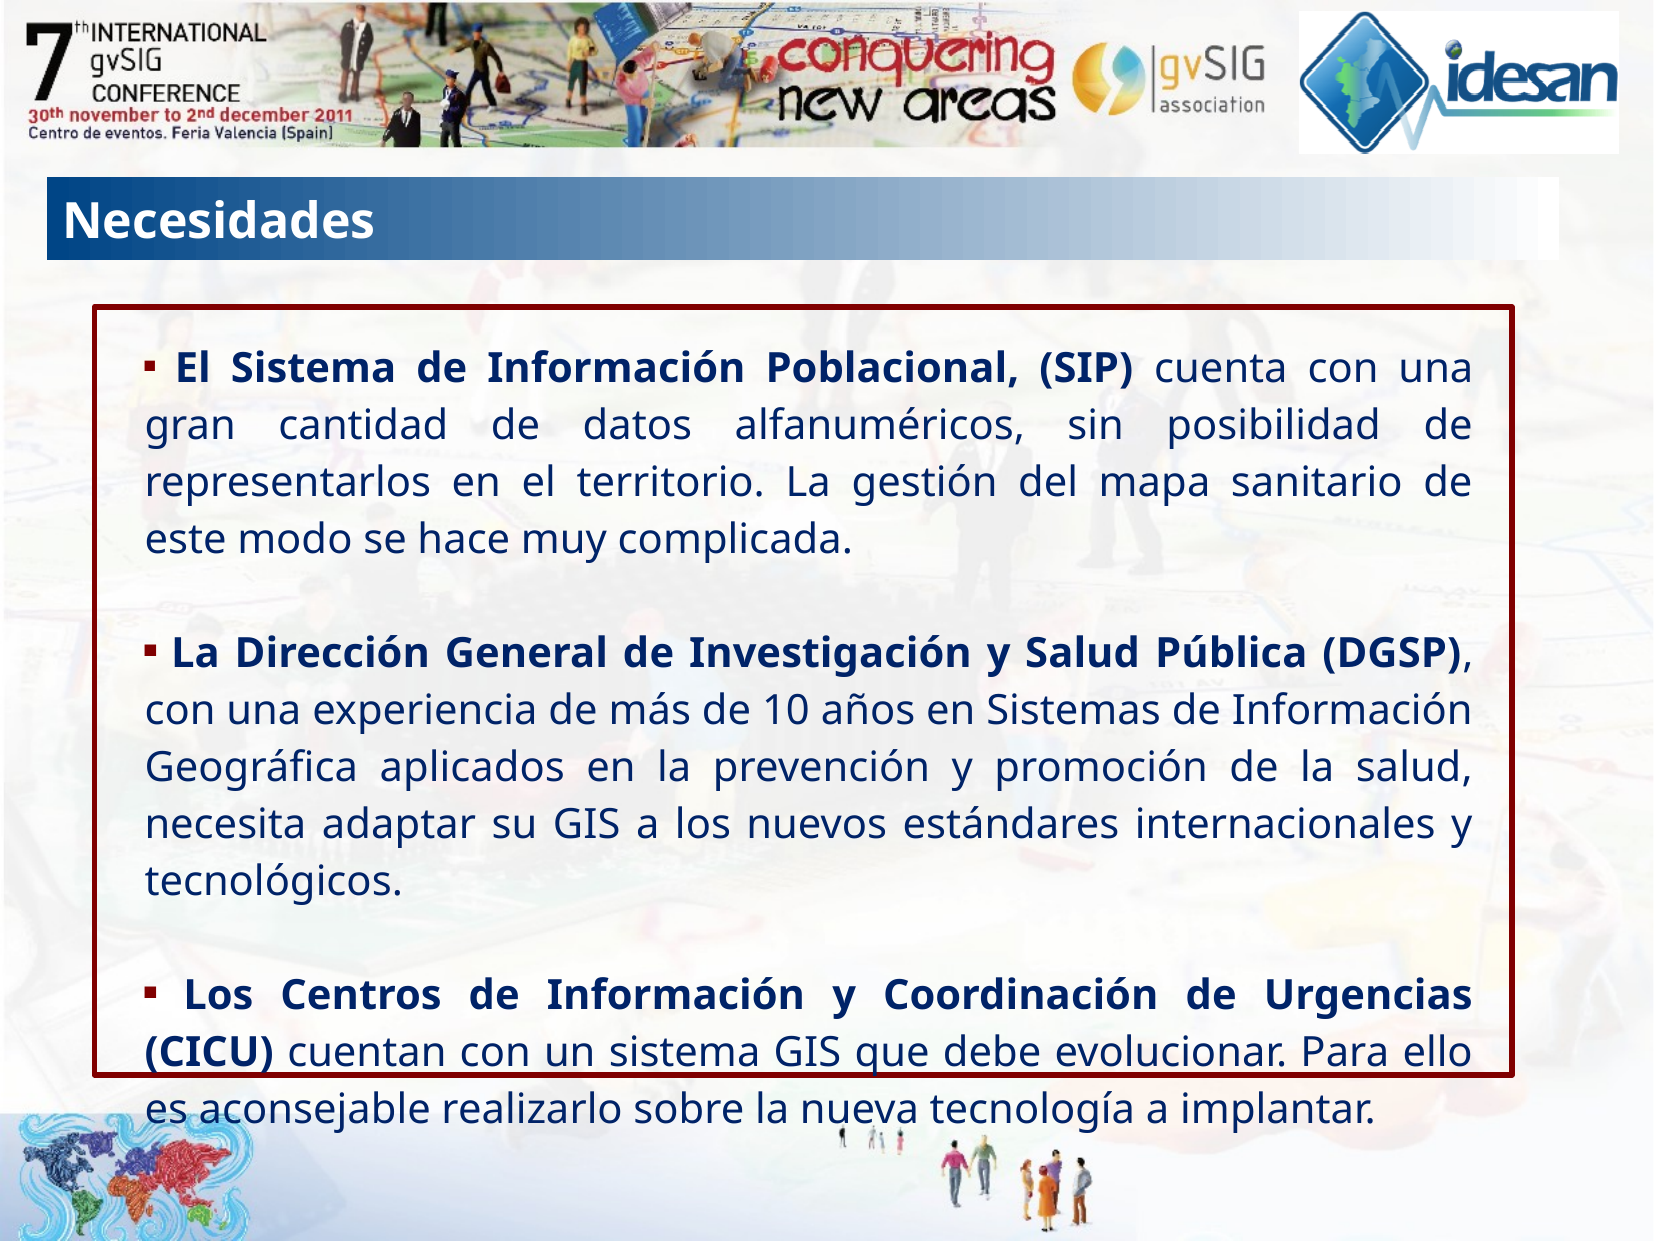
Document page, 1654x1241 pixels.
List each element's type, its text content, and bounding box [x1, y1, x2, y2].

text_box Necesidades [47, 177, 1560, 251]
picture [0, 0, 1654, 1241]
text_box El Sistema de Información Poblacional, (SIP) cuenta con una gran cantidad de datos alfanuméricos, sin posibilidad de representarlos en el territorio. La gestión del mapa sanitario de este modo se hace muy complicada. La Dirección General de Investigación y Salud Pública (DGSP), con una experiencia de más de 10 años en Sistemas de Información Geográfica aplicados en la prevención y promoción de la salud, necesita adaptar su GIS a los nuevos estándares internacionales y tecnológicos. Los Centros de Información y Coordinación de Urgencias (CICU) cuentan con un sistema GIS que debe evolucionar. Para ello es aconsejable realizarlo sobre la nueva tecnología a implantar. [129, 330, 1489, 1073]
